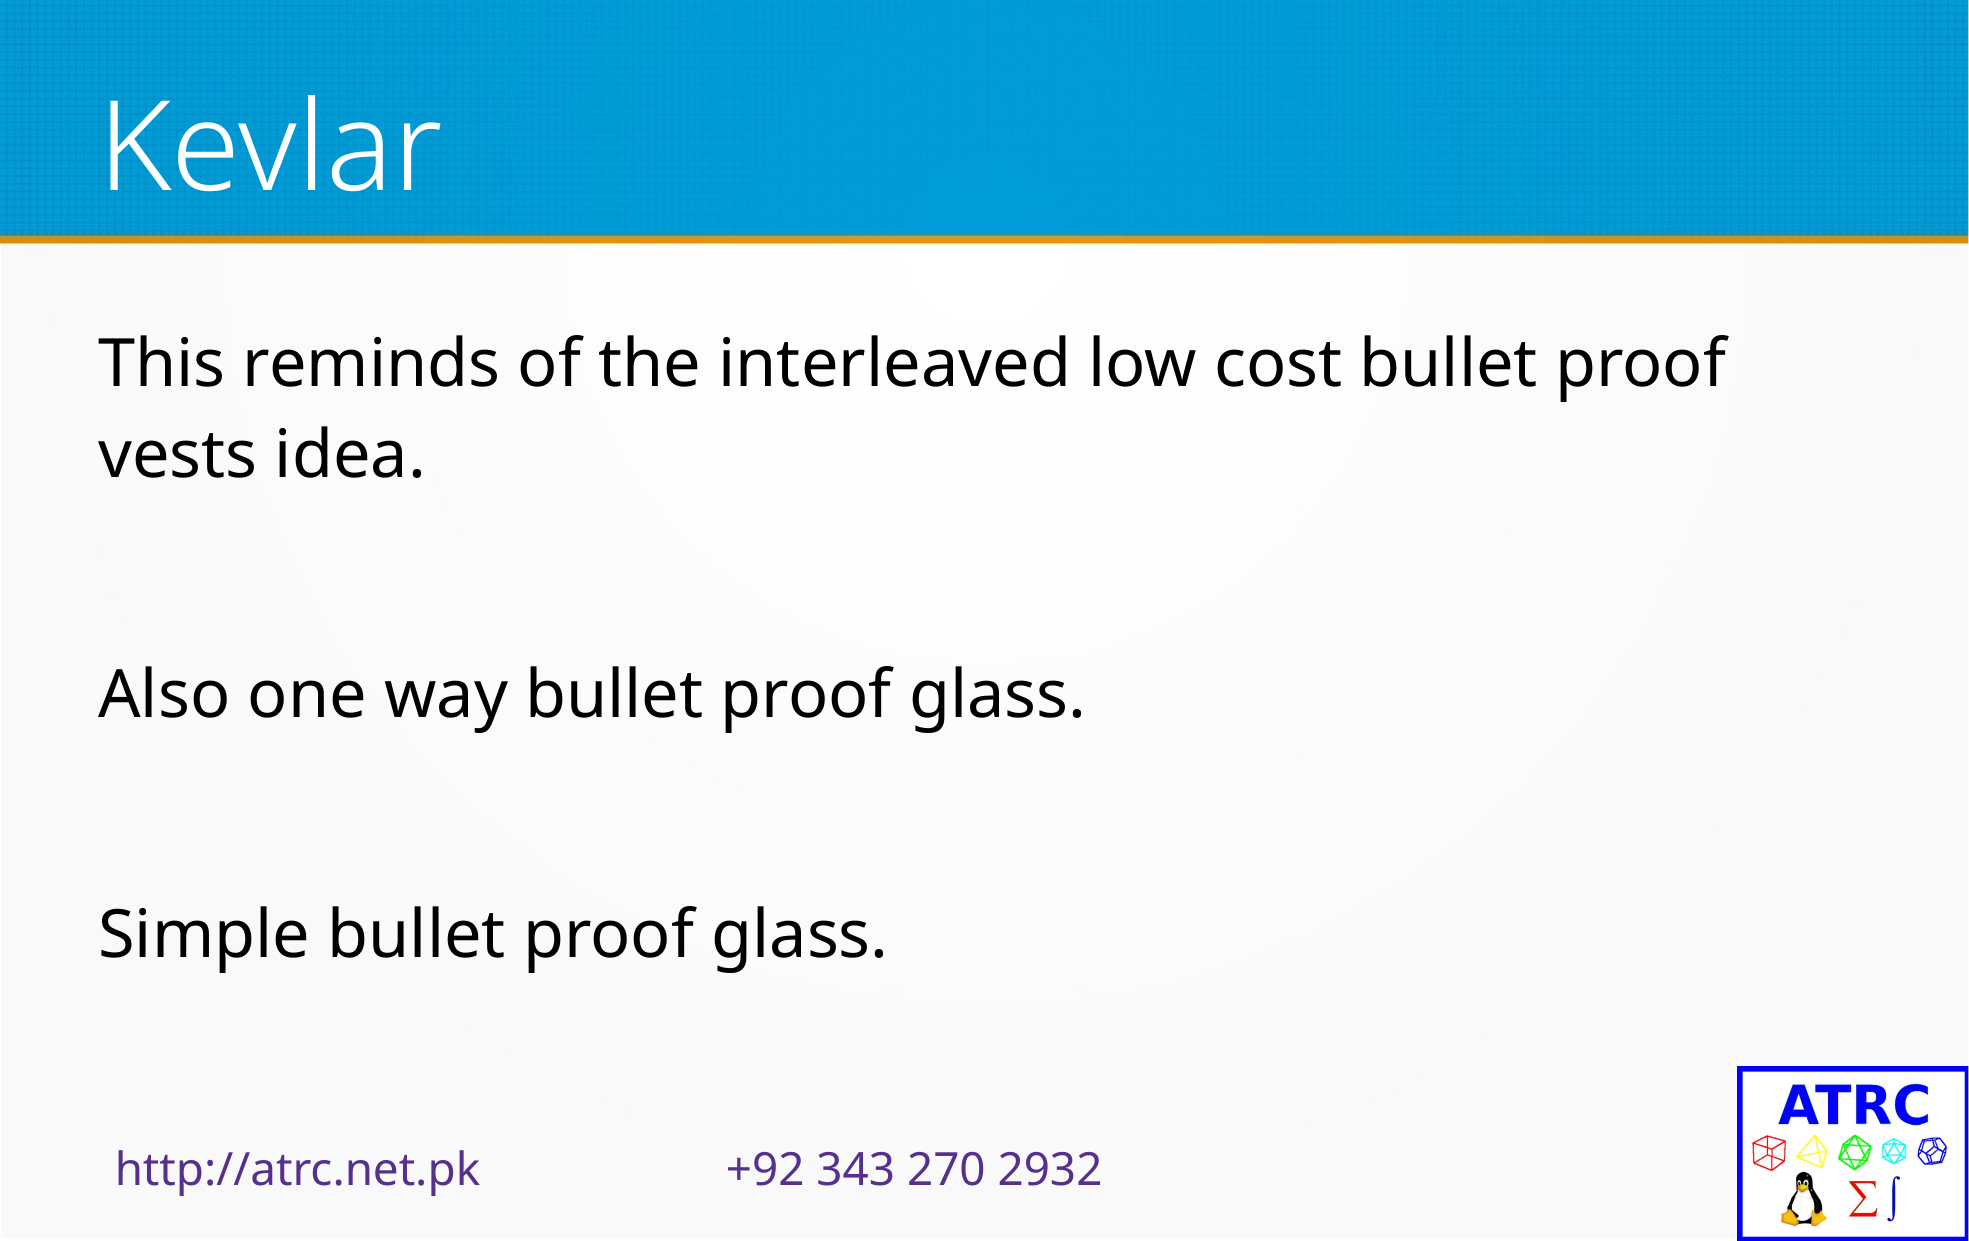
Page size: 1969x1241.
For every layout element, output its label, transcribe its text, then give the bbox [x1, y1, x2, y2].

list This reminds of the interleaved low cost bullet proof vests idea. Also one way bullet proof glass. Simple bullet proof glass. [98, 315, 1861, 1081]
picture [0, 233, 1969, 1241]
title Kevlar [98, 19, 1870, 227]
